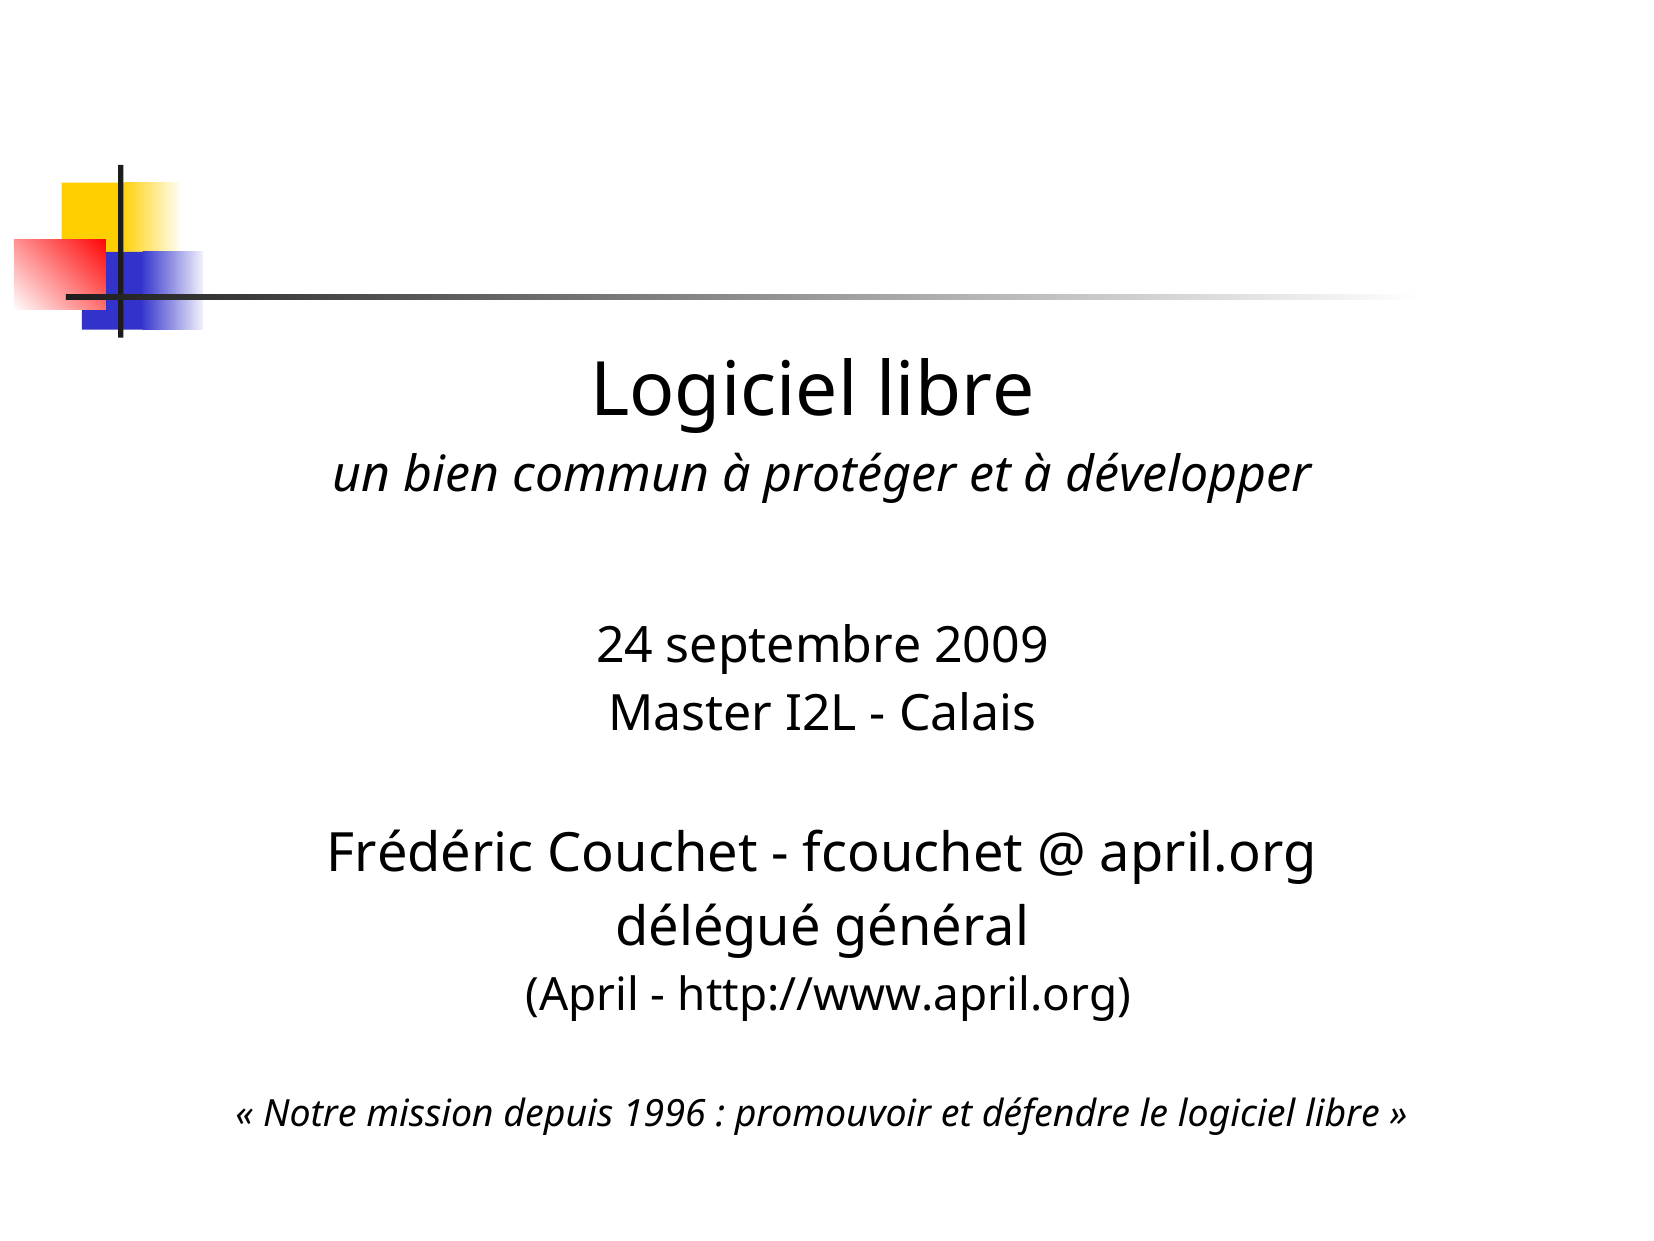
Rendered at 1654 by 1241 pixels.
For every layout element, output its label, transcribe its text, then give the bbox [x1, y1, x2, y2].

subtitle Logiciel libre un bien commun à protéger et à développer 24 septembre 2009 Master I2L - Calais Frédéric Couchet - fcouchet @ april.org délégué général (April - http://www.april.org) « Notre mission depuis 1996 : promouvoir et défendre le logiciel libre » [78, 234, 1532, 1160]
